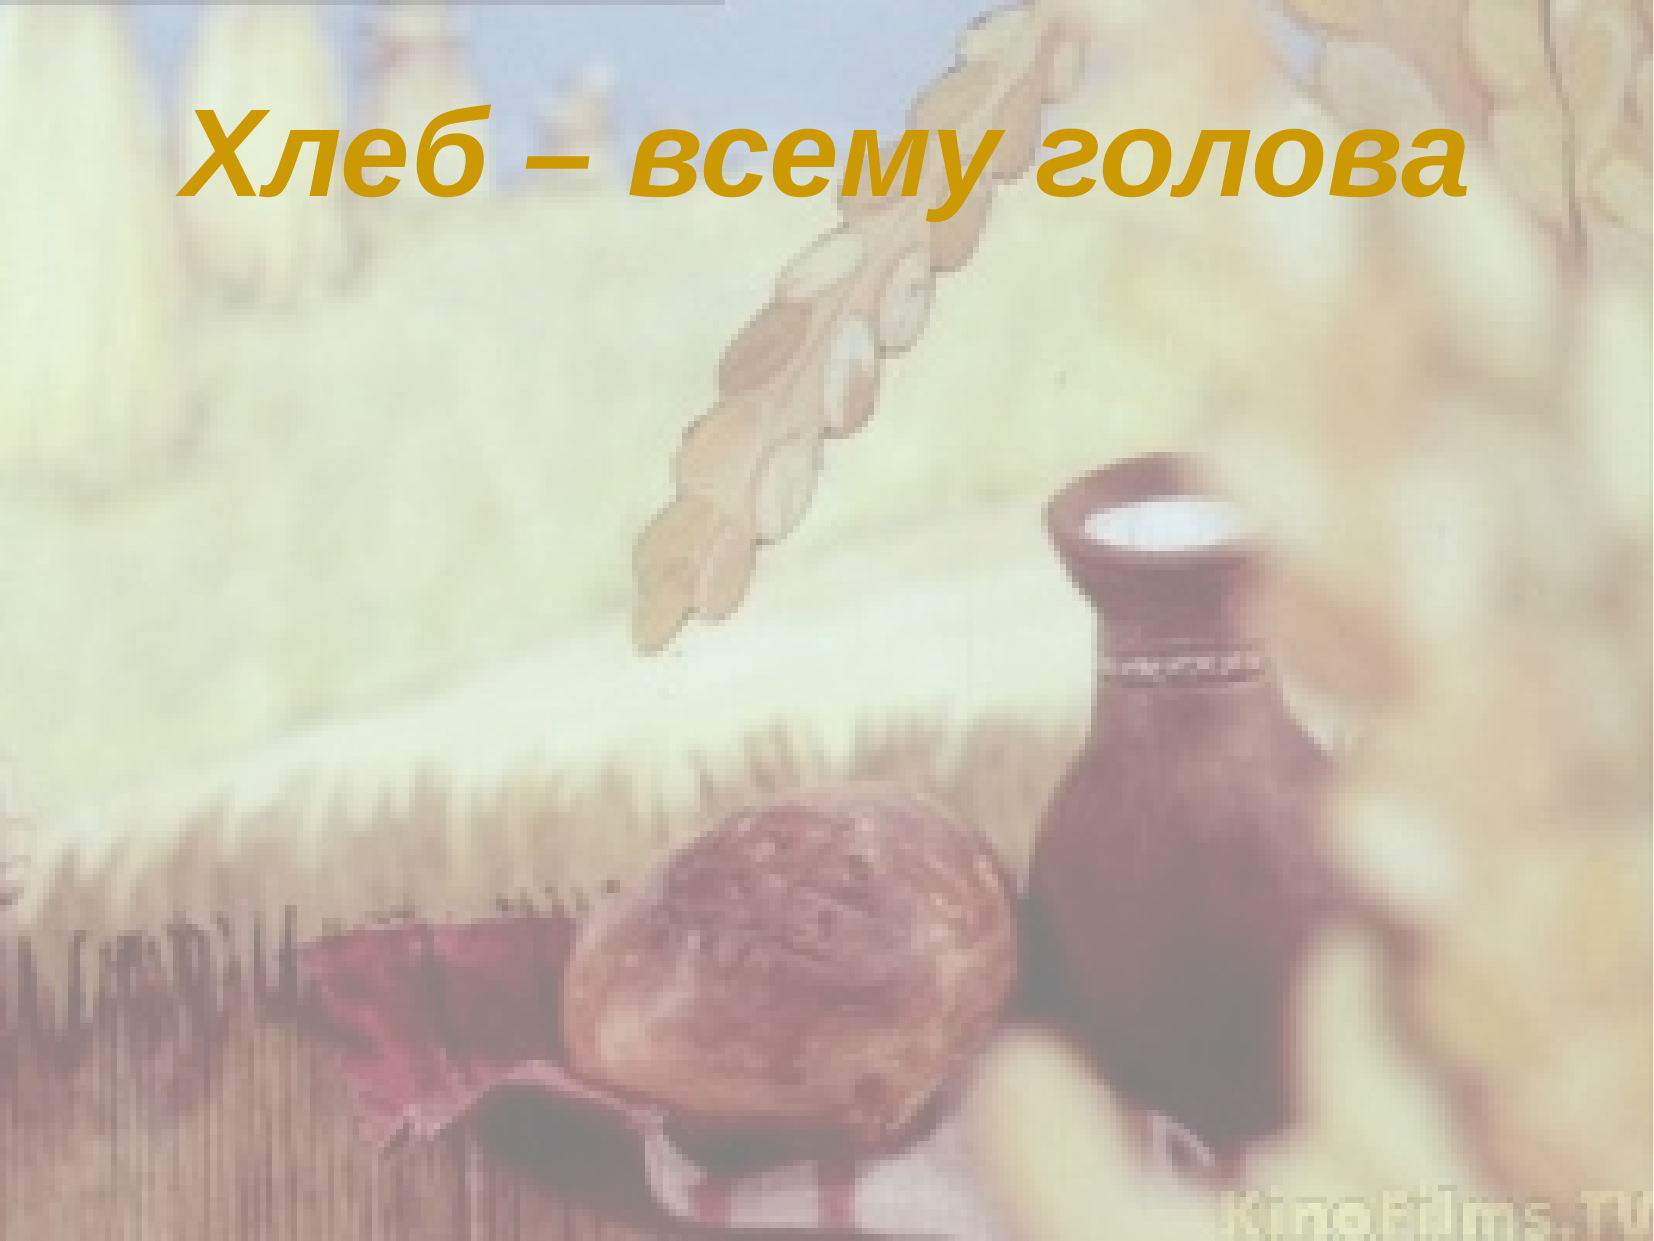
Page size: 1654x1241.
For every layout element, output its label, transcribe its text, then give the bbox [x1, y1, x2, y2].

title Хлеб – всему голова [82, 49, 1571, 257]
picture [0, 0, 1654, 1241]
